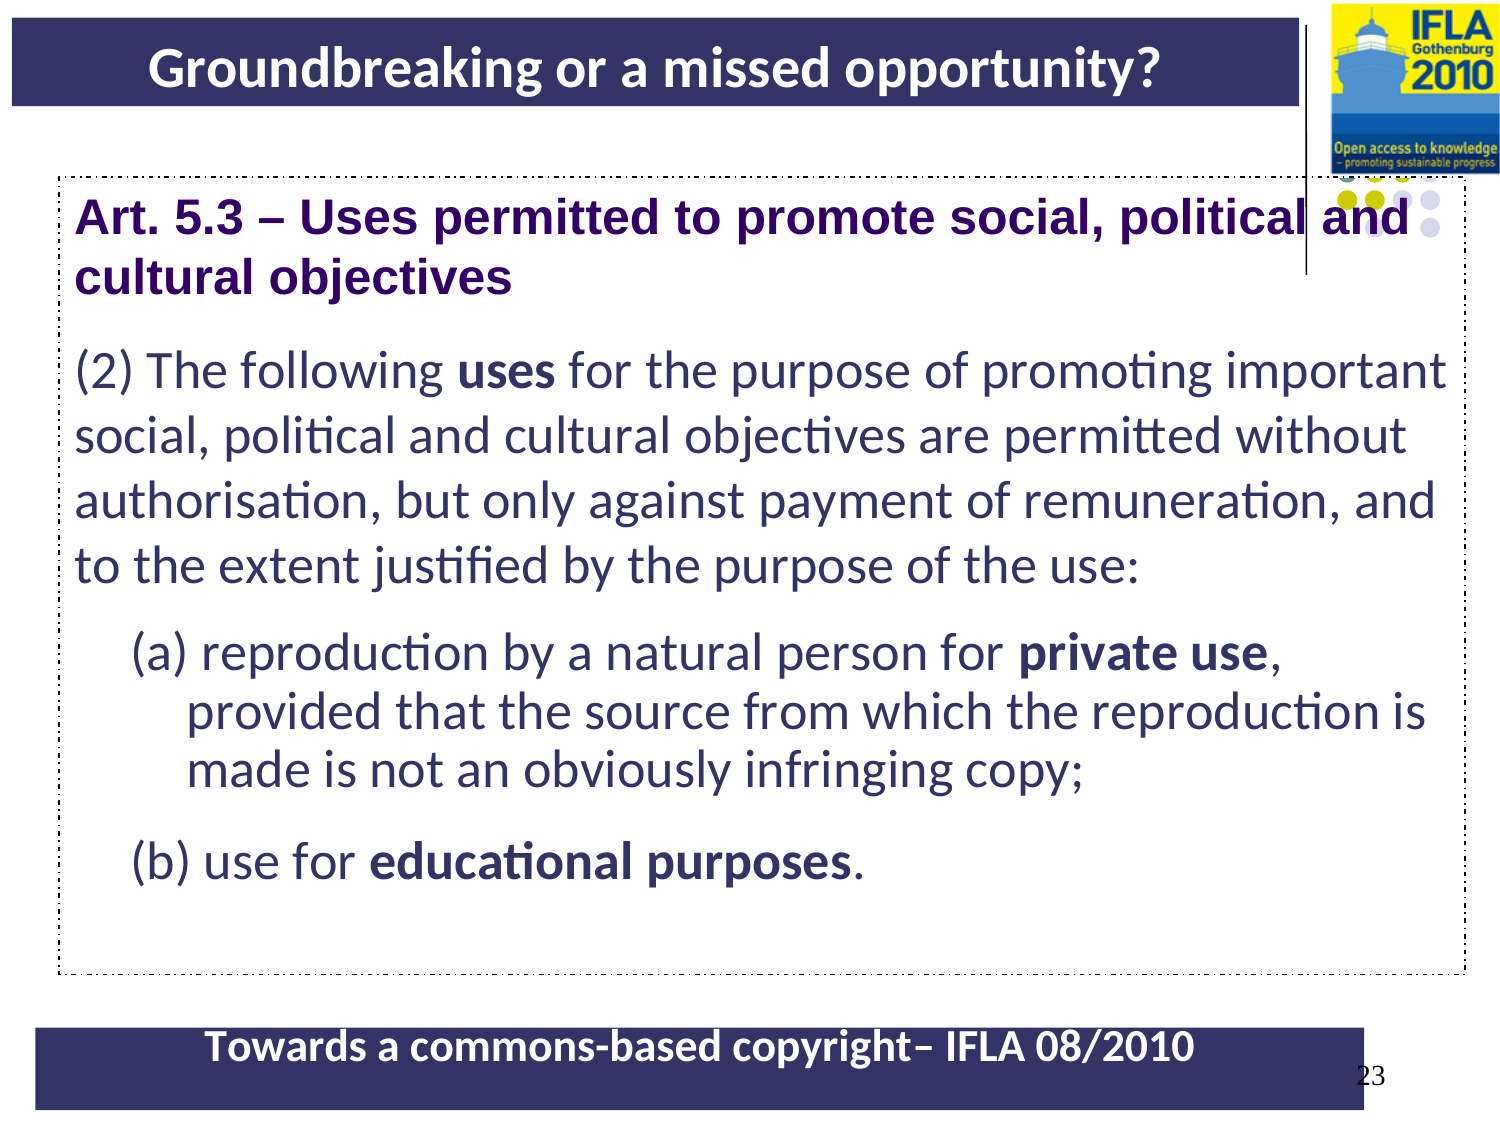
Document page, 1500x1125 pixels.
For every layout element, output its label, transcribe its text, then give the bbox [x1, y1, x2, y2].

title Groundbreaking or a missed opportunity? [11, 17, 1300, 107]
list Art. 5.3 – Uses permitted to promote social, political and cultural objectives (2) The following uses for the purpose of promoting important social, political and cultural objectives are permitted without authorisation, but only against payment of remuneration, and to the extent justified by the purpose of the use: (a) reproduction by a natural person for private use, provided that the source from which the reproduction is made is not an obviously infringing copy; (b) use for educational purposes. [59, 177, 1465, 975]
text_box [1356, 1026, 1459, 1105]
